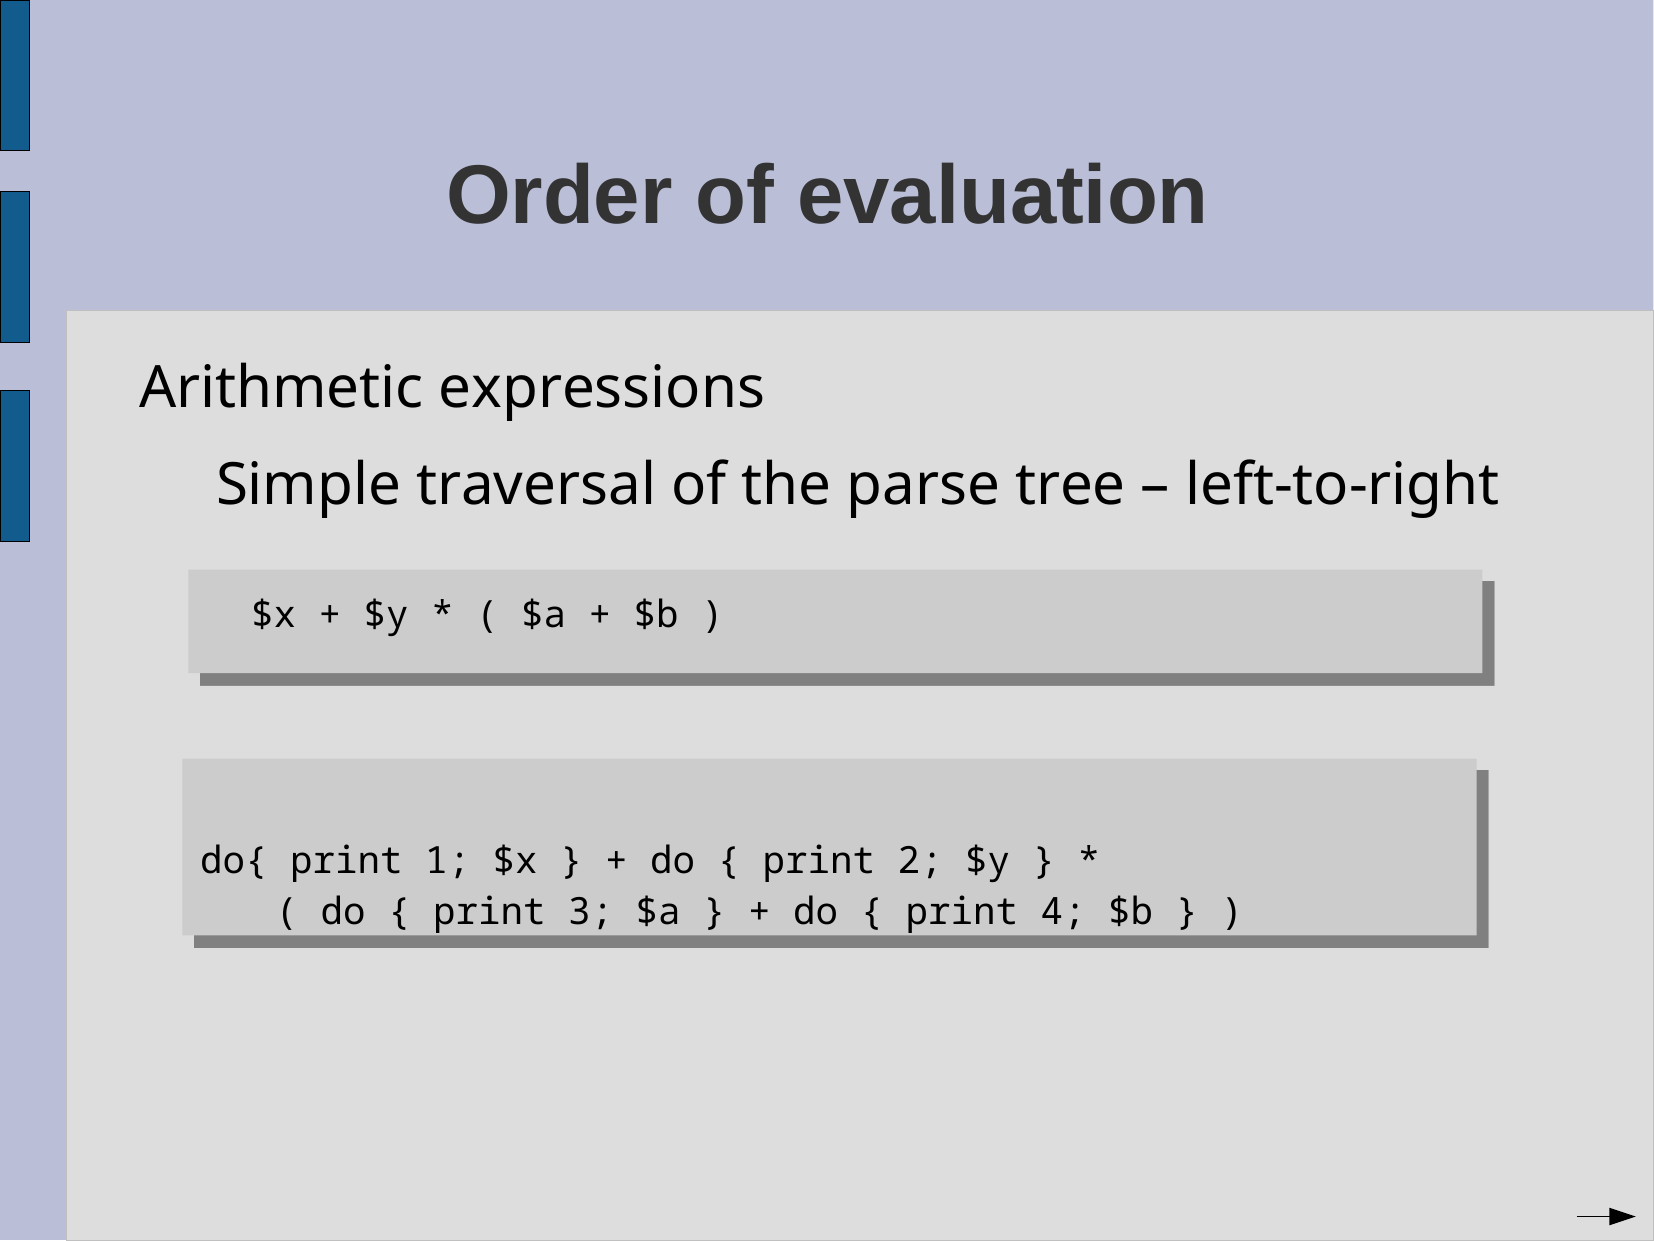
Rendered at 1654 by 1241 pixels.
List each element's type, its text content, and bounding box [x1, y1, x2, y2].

title Order of evaluation [121, 91, 1534, 299]
list Arithmetic expressions Simple traversal of the parse tree – left-to-right [121, 344, 1534, 1127]
text_box do{ print 1; $x } + do { print 2; $y } * ( do { print 3; $a } + do { print 4; $b } ) [182, 758, 1477, 916]
text_box $x + $y * ( $a + $b ) [188, 569, 1483, 674]
